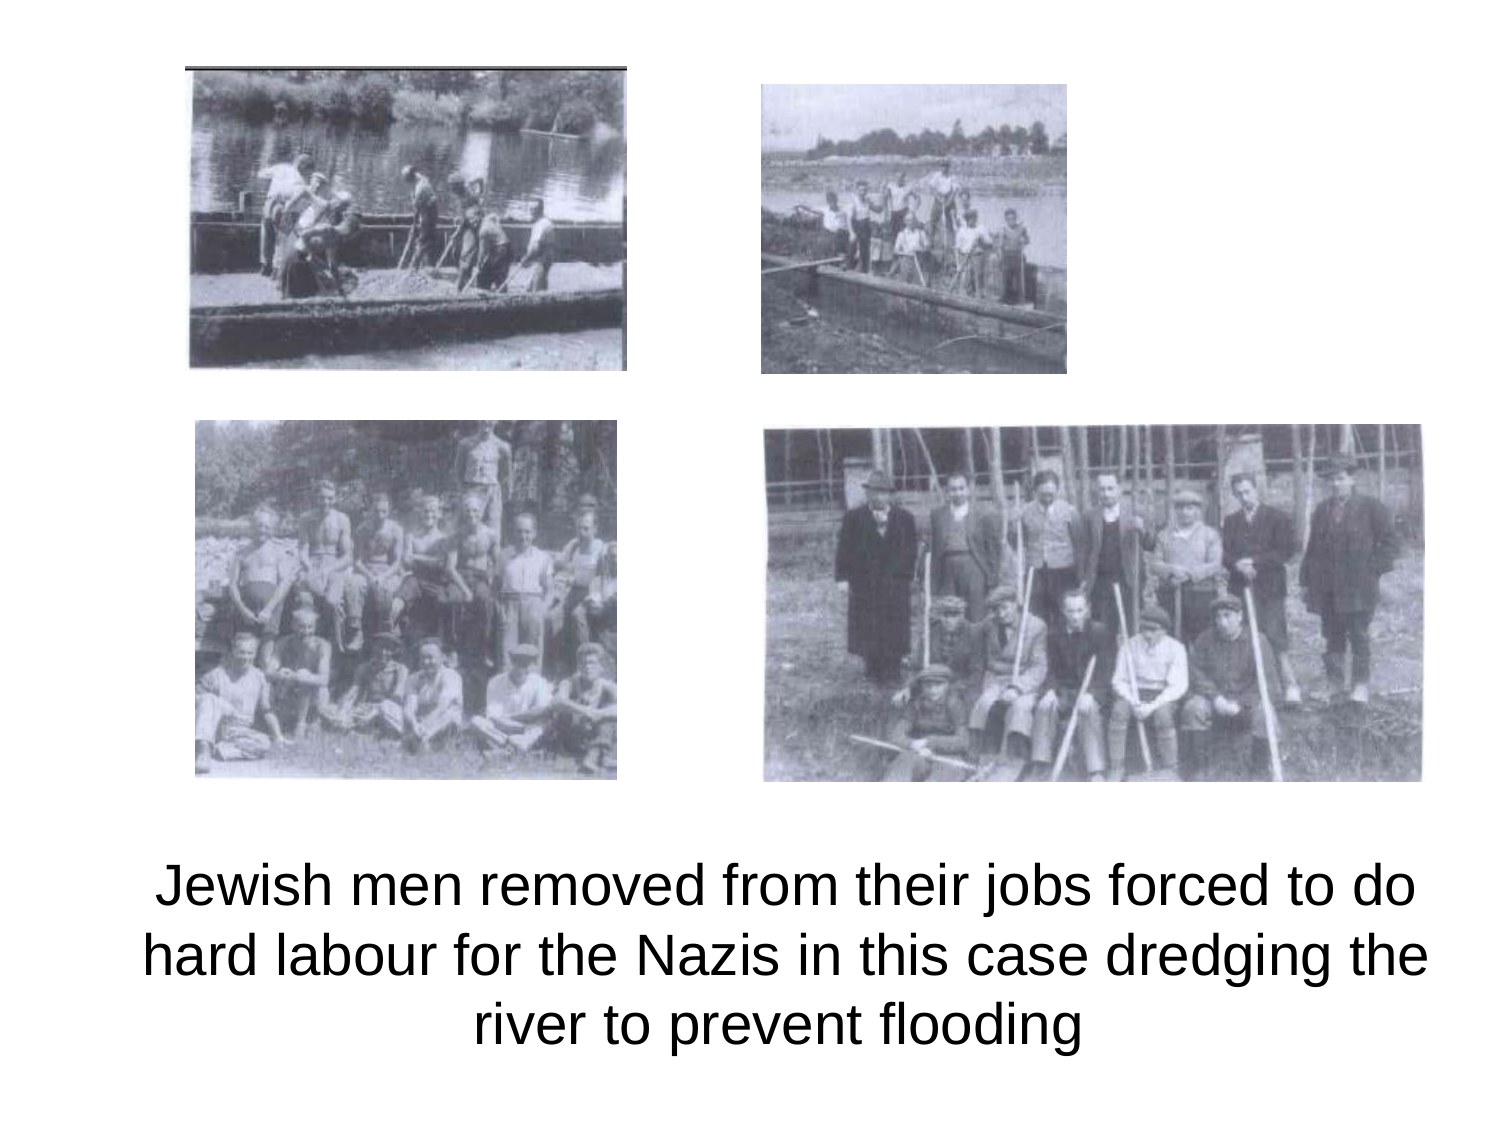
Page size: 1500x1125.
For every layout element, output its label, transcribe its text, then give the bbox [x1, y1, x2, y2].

title Jewish men removed from their jobs forced to do hard labour for the Nazis in this case dredging the river to prevent flooding [112, 857, 1463, 1046]
picture [761, 84, 1067, 374]
picture [195, 420, 617, 780]
picture [762, 424, 1425, 782]
picture [185, 66, 627, 371]
